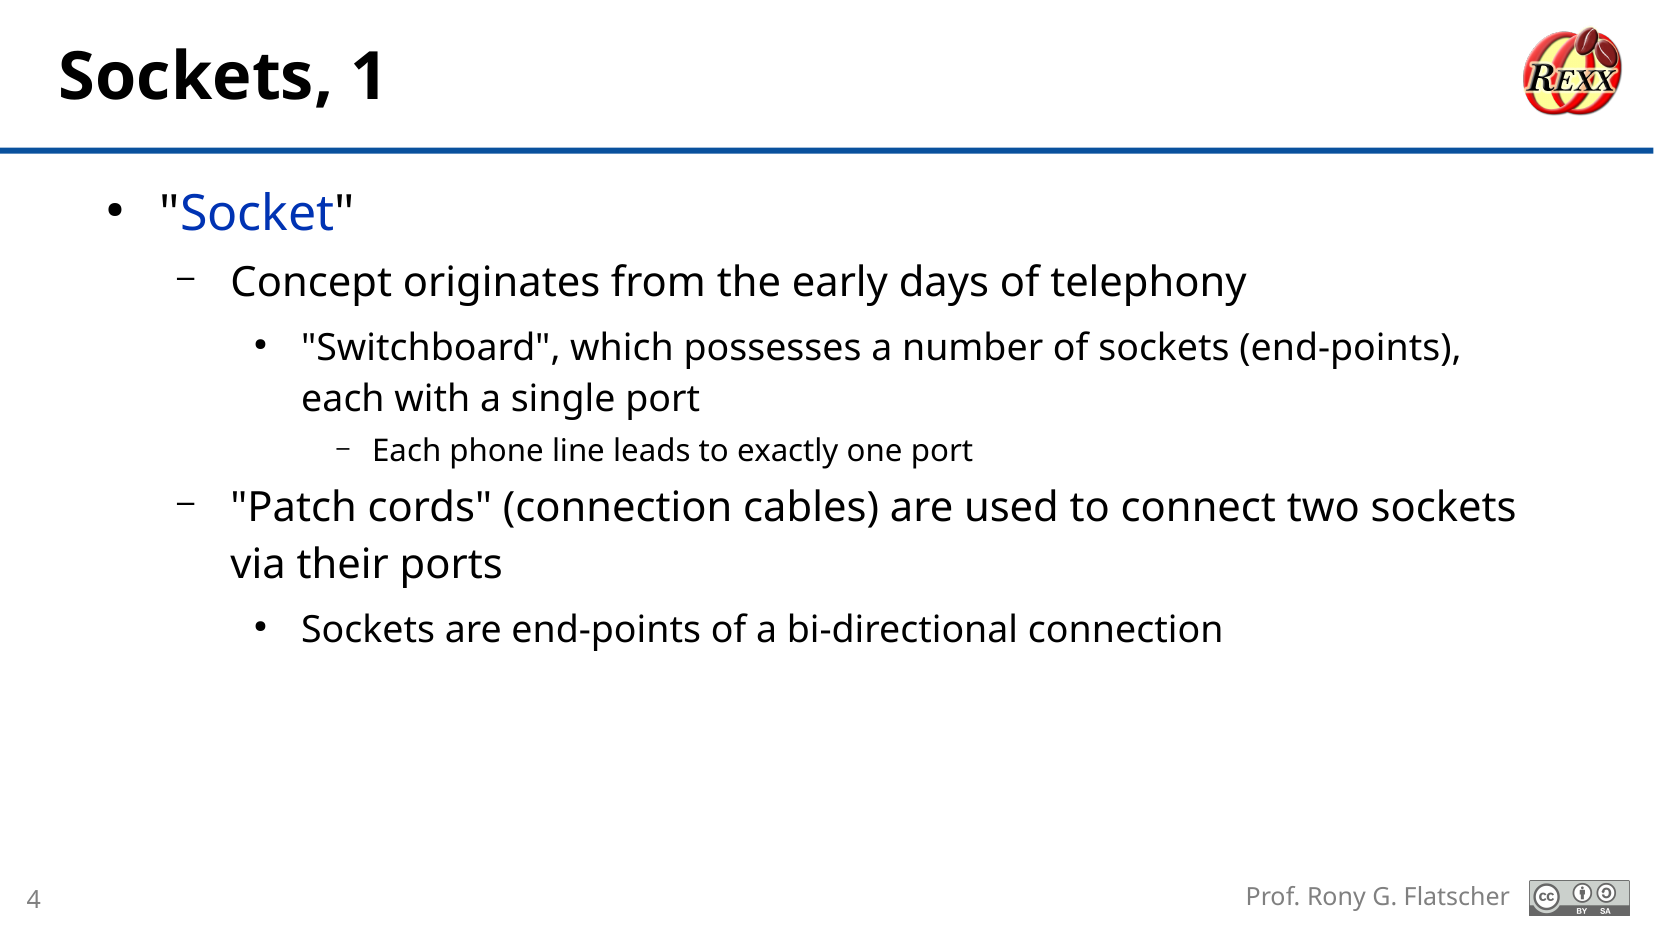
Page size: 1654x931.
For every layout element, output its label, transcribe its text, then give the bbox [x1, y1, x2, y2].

title Sockets, 1 [0, 0, 1625, 148]
list "Socket" Concept originates from the early days of telephony "Switchboard", which possesses a number of sockets (end-points), each with a single port Each phone line leads to exactly one port "Patch cords" (connection cables) are used to connect two sockets via their ports Sockets are end-points of a bi-directional connection [88, 177, 1538, 857]
